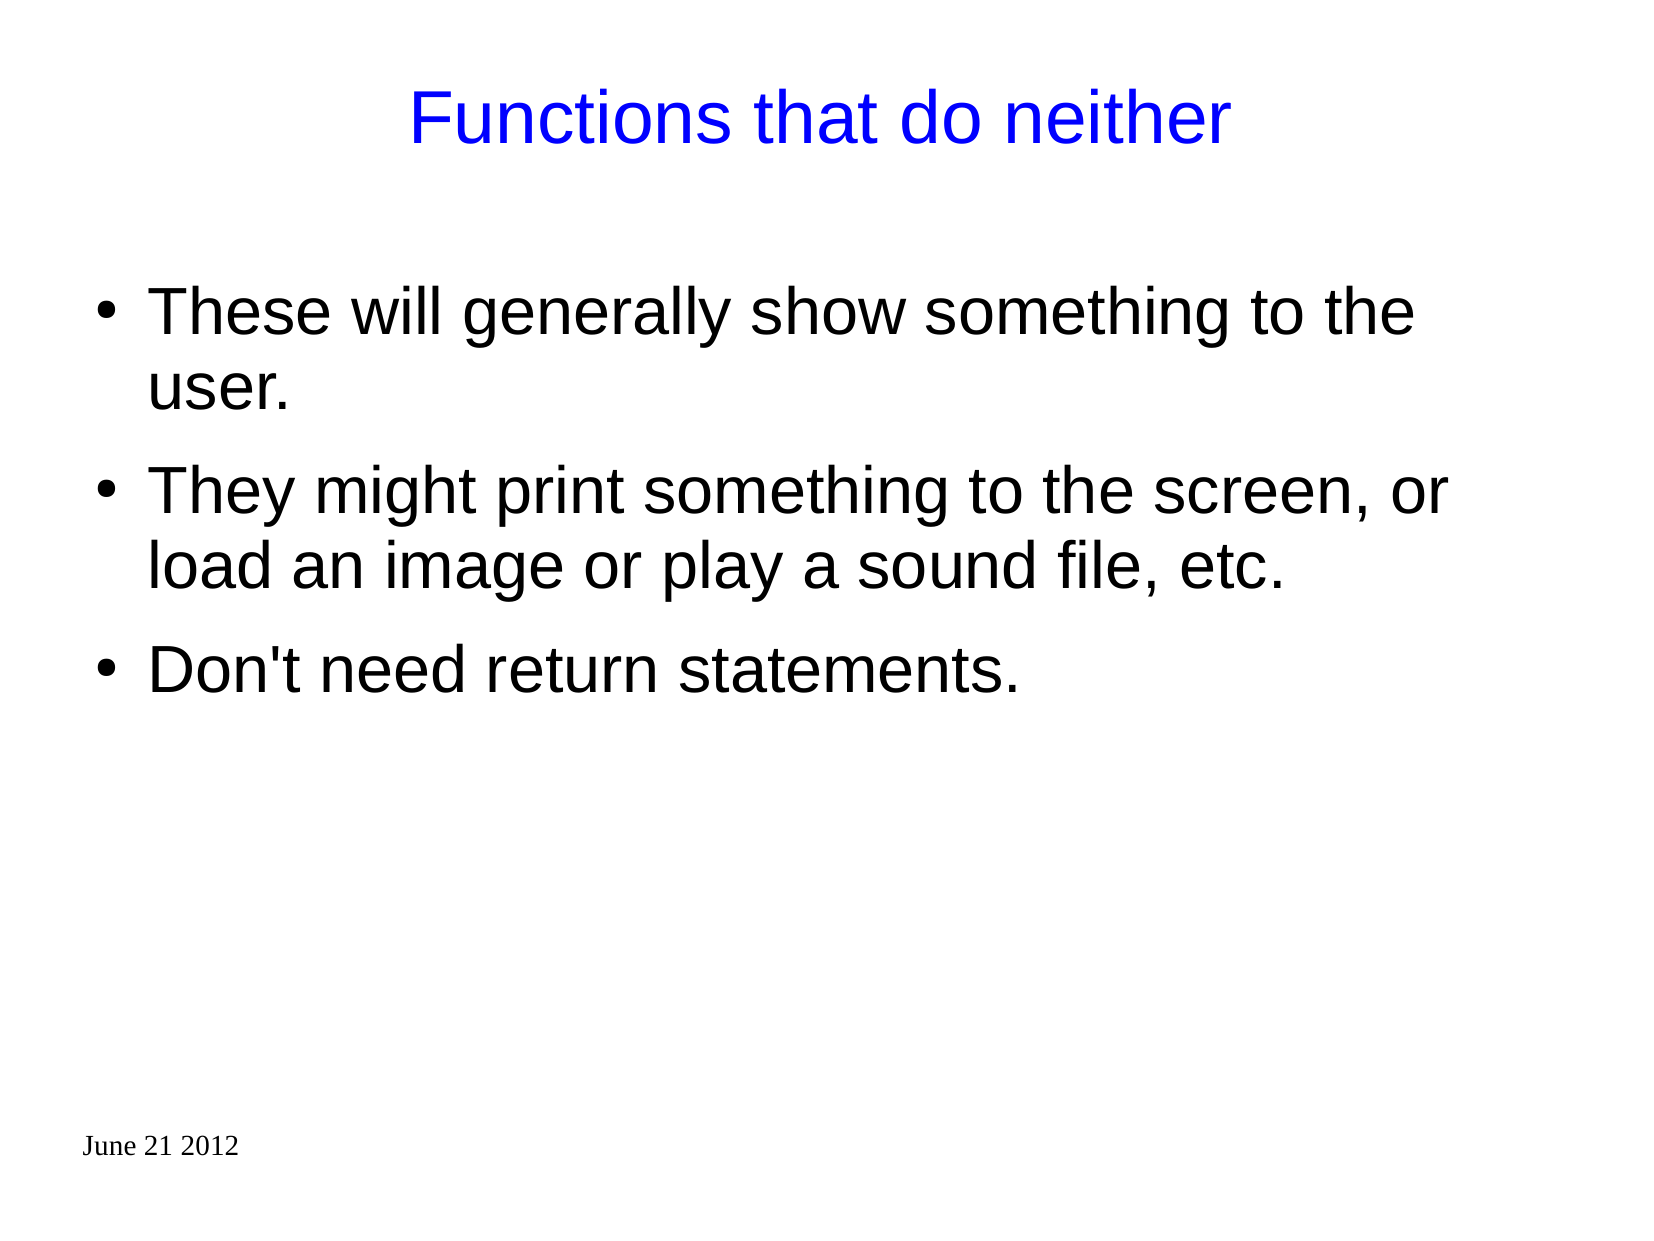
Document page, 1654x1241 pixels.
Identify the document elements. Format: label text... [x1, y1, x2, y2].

title Functions that do neither [76, 58, 1565, 178]
list These will generally show something to the user. They might print something to the screen, or load an image or play a sound file, etc. Don't need return statements. [76, 274, 1565, 1093]
